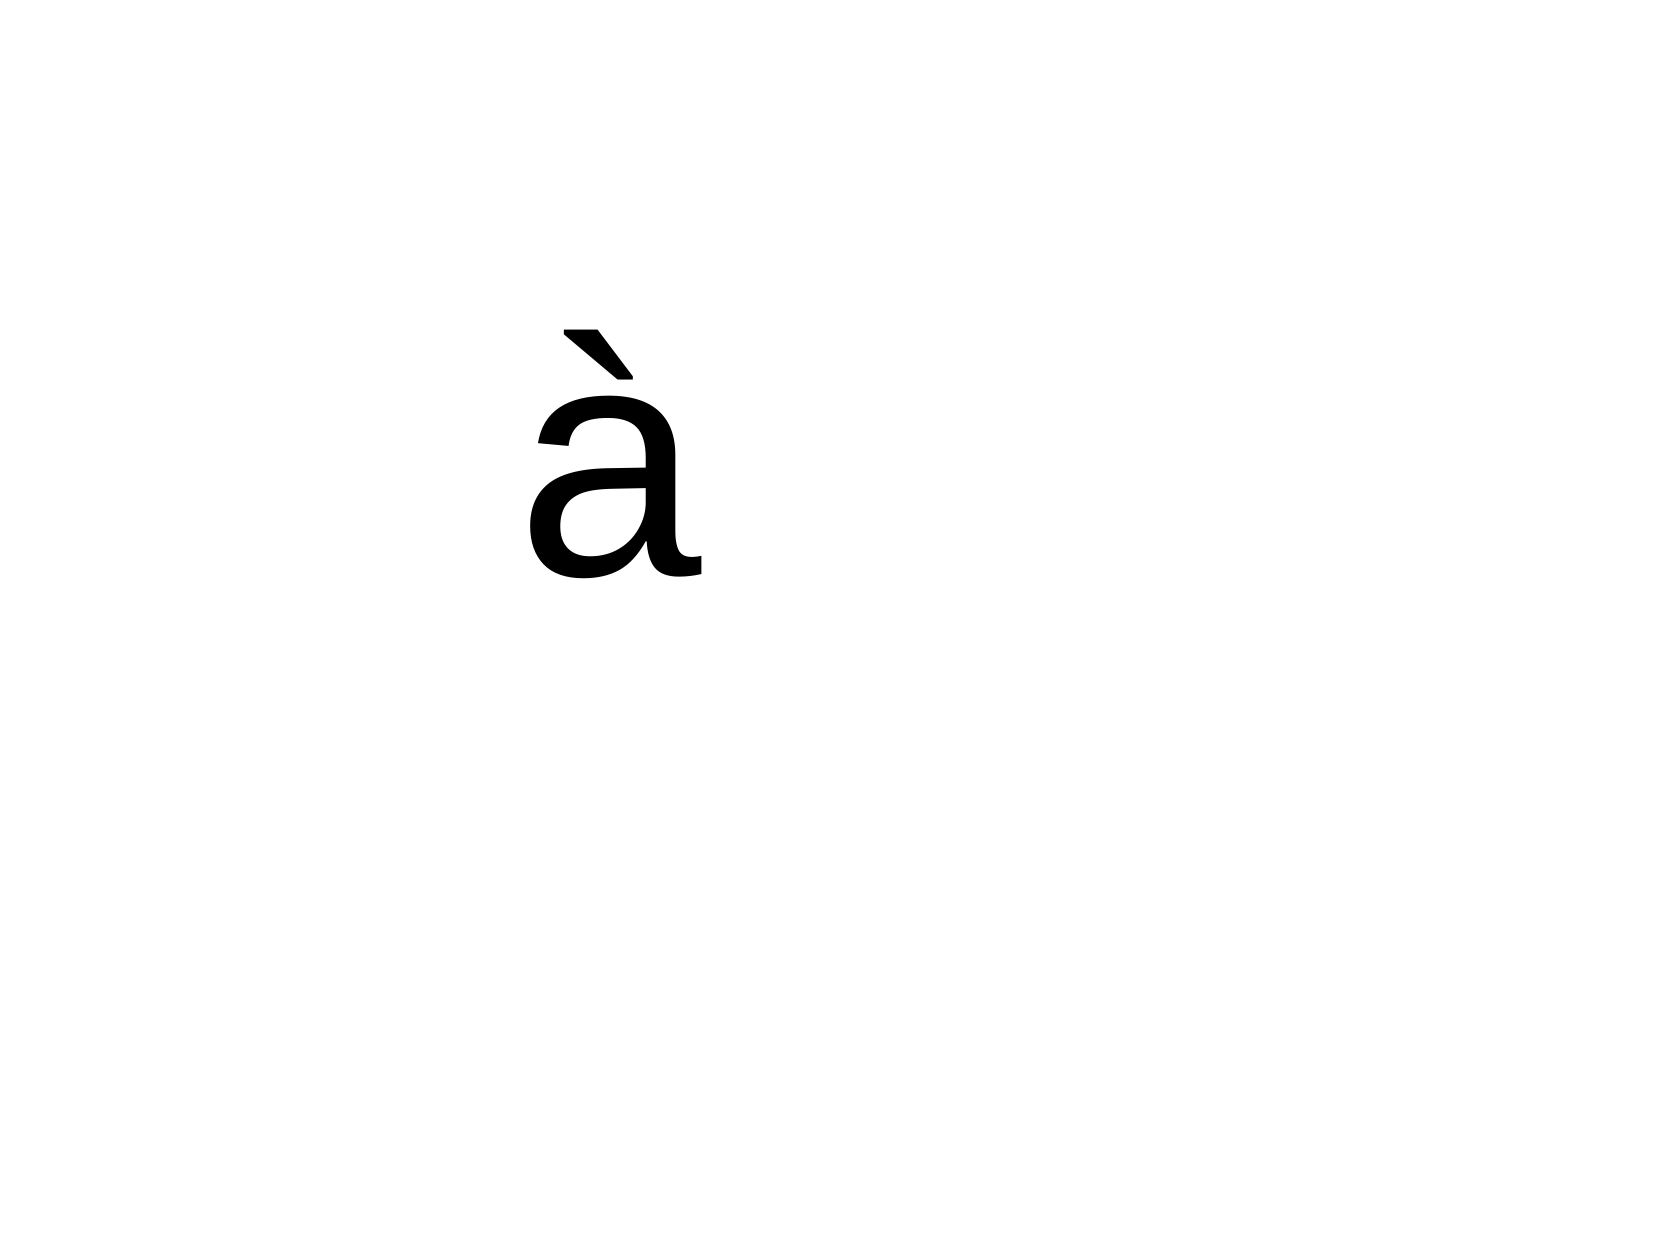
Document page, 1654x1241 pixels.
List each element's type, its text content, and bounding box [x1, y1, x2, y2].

text_box à [501, 265, 1447, 653]
